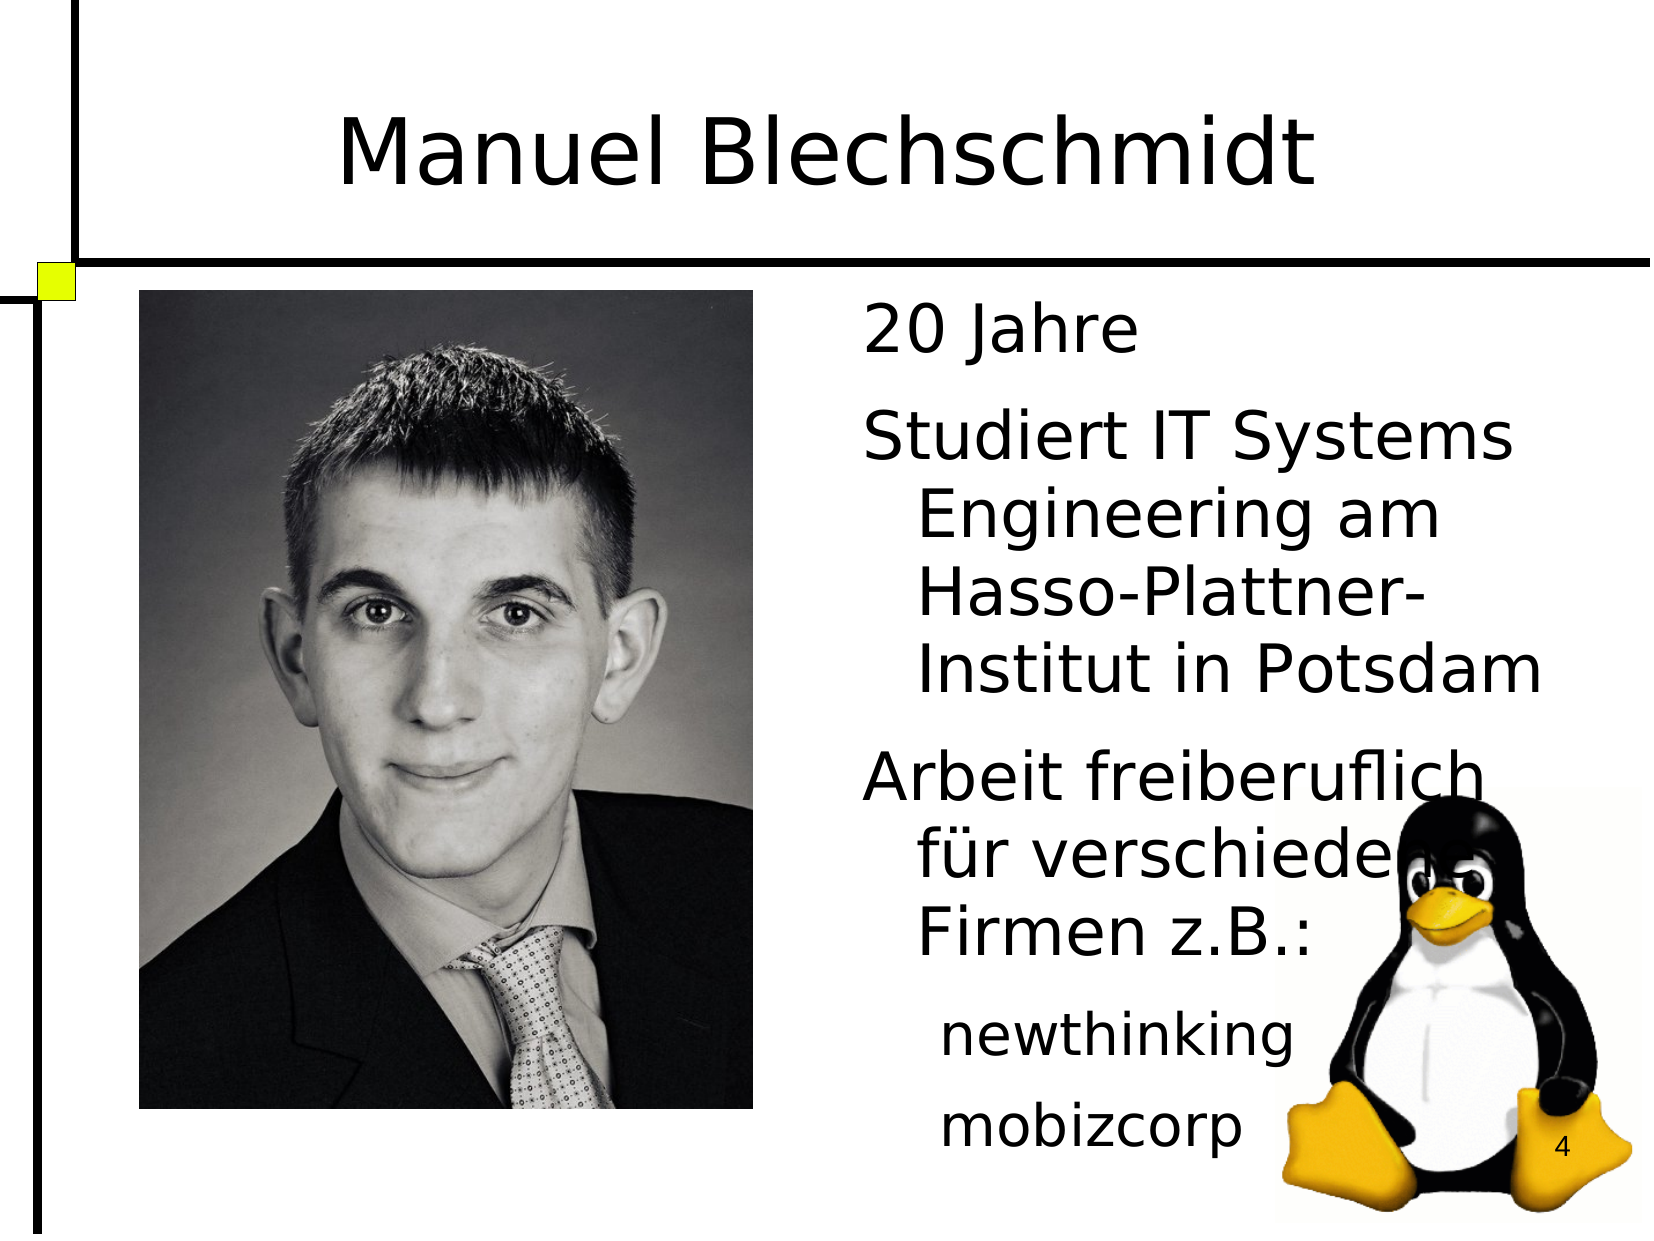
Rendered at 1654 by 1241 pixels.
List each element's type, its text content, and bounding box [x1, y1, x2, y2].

list 20 Jahre Studiert IT Systems Engineering am Hasso-Plattner-Institut in Potsdam Arbeit freiberuflich für verschiedene Firmen z.B.: newthinking mobizcorp [845, 290, 1572, 1161]
picture [1275, 787, 1642, 1223]
picture [139, 290, 753, 1109]
title Manuel Blechschmidt [82, 49, 1571, 257]
